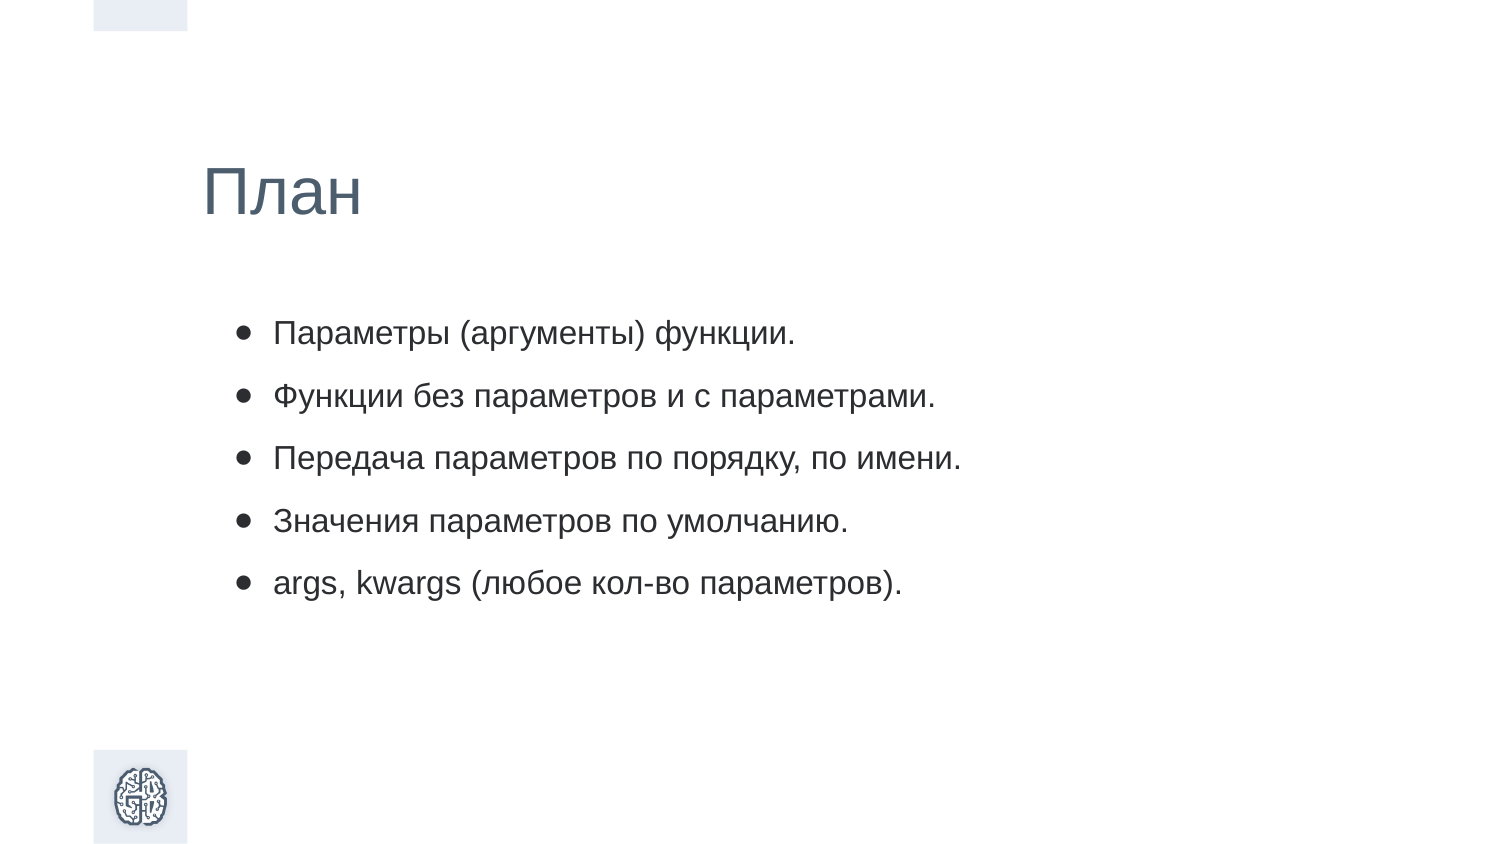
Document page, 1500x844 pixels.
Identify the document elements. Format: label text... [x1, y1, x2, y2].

text_box Значения параметров по умолчанию. [187, 472, 1312, 534]
picture [106, 760, 175, 834]
text_box Параметры (аргументы) функции. [187, 284, 1312, 358]
text_box План [187, 93, 1312, 282]
text_box args, kwargs (любое кол-во параметров). [187, 534, 1312, 608]
text_box Передача параметров по порядку, по имени. [187, 409, 1312, 472]
text_box Функции без параметров и с параметрами. [187, 358, 1312, 409]
